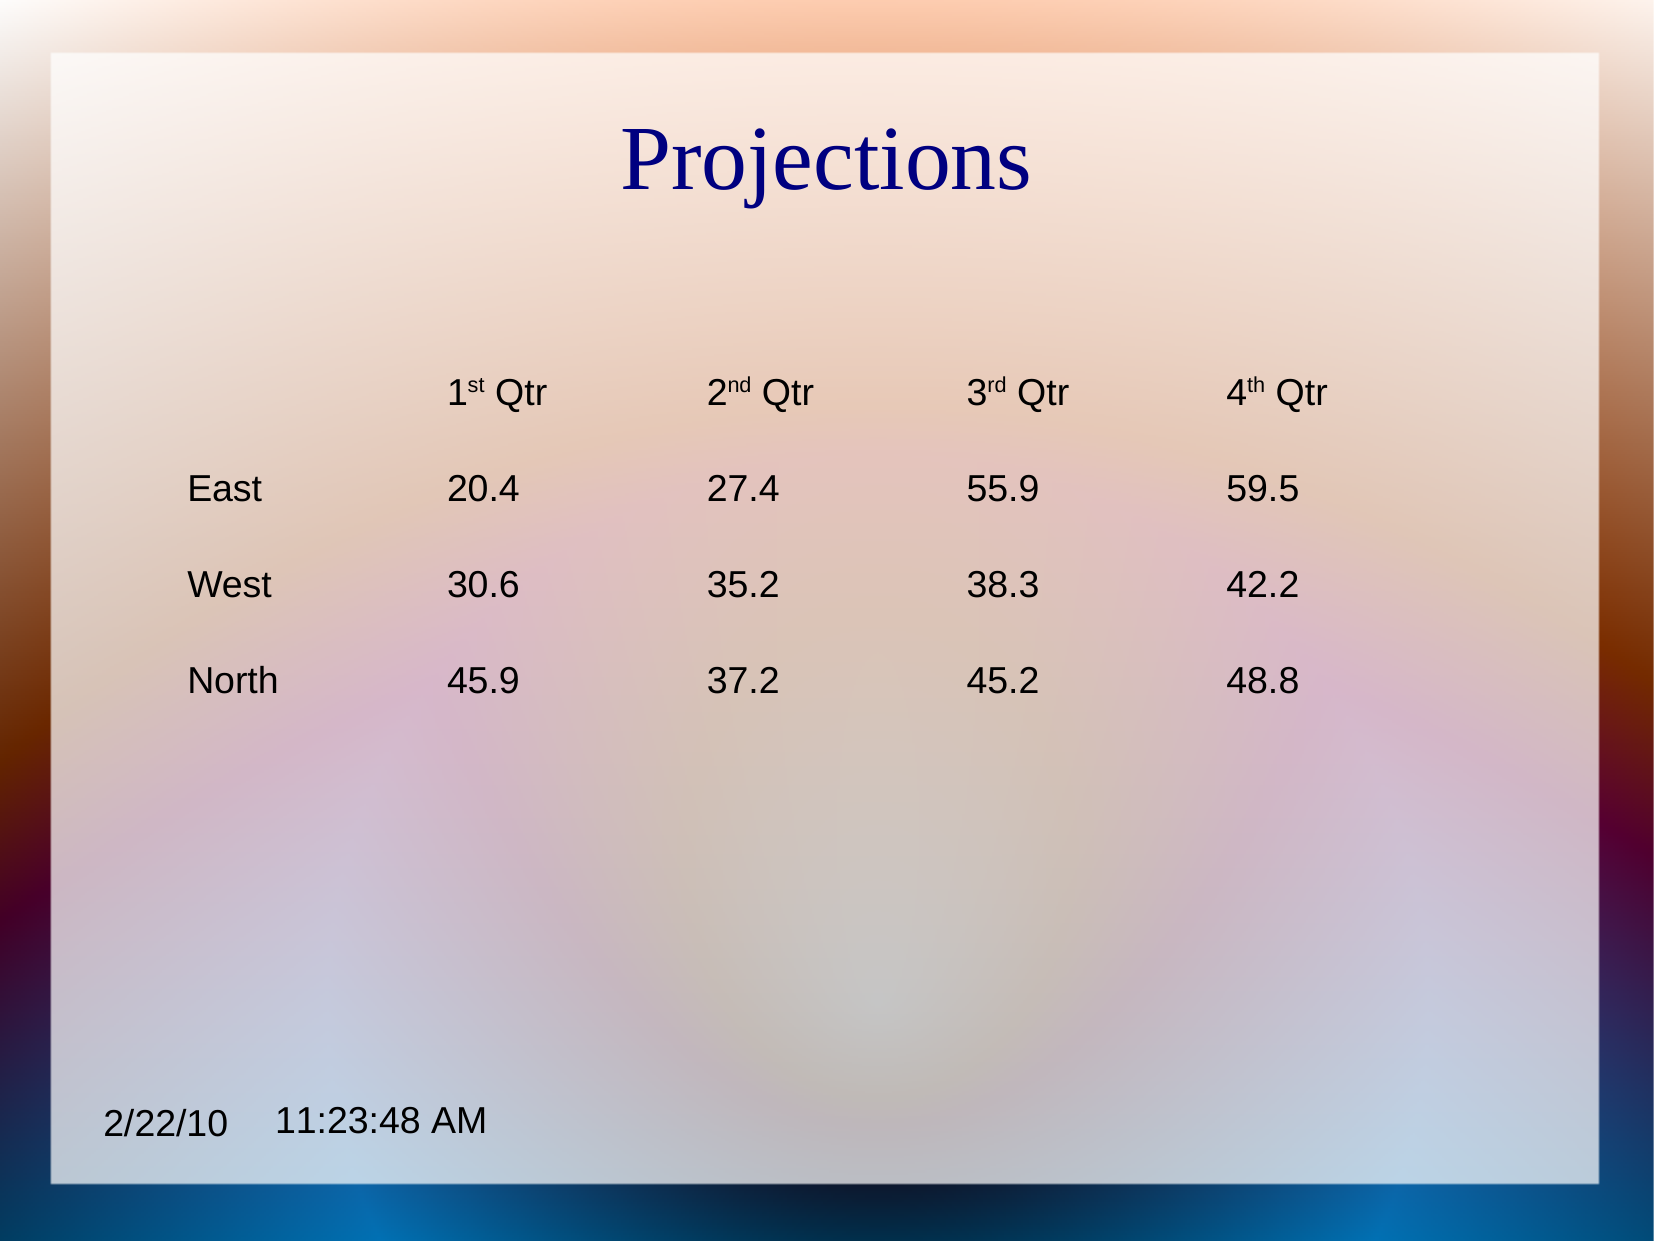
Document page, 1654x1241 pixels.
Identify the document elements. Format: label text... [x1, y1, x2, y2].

table_cell 48.8 [1212, 651, 1472, 747]
table_cell 55.9 [952, 459, 1212, 555]
table_header 4th Qtr [1212, 363, 1472, 459]
table_cell 27.4 [692, 459, 952, 555]
table_cell 42.2 [1212, 555, 1472, 651]
picture [0, 0, 1654, 1241]
table_cell 37.2 [692, 651, 952, 747]
table_header 2nd Qtr [692, 363, 952, 459]
table_cell 20.4 [432, 459, 692, 555]
table_cell 38.3 [952, 555, 1212, 651]
table_cell 45.2 [952, 651, 1212, 747]
table_header [173, 363, 432, 459]
table_header 1st Qtr [432, 363, 692, 459]
table_cell 35.2 [692, 555, 952, 651]
table_header 3rd Qtr [952, 363, 1212, 459]
table_cell North [173, 651, 432, 747]
title Projections [82, 55, 1571, 263]
table_cell 59.5 [1212, 459, 1472, 555]
table_cell East [173, 459, 432, 555]
table_cell 45.9 [432, 651, 692, 747]
table_cell 30.6 [432, 555, 692, 651]
table_cell West [173, 555, 432, 651]
